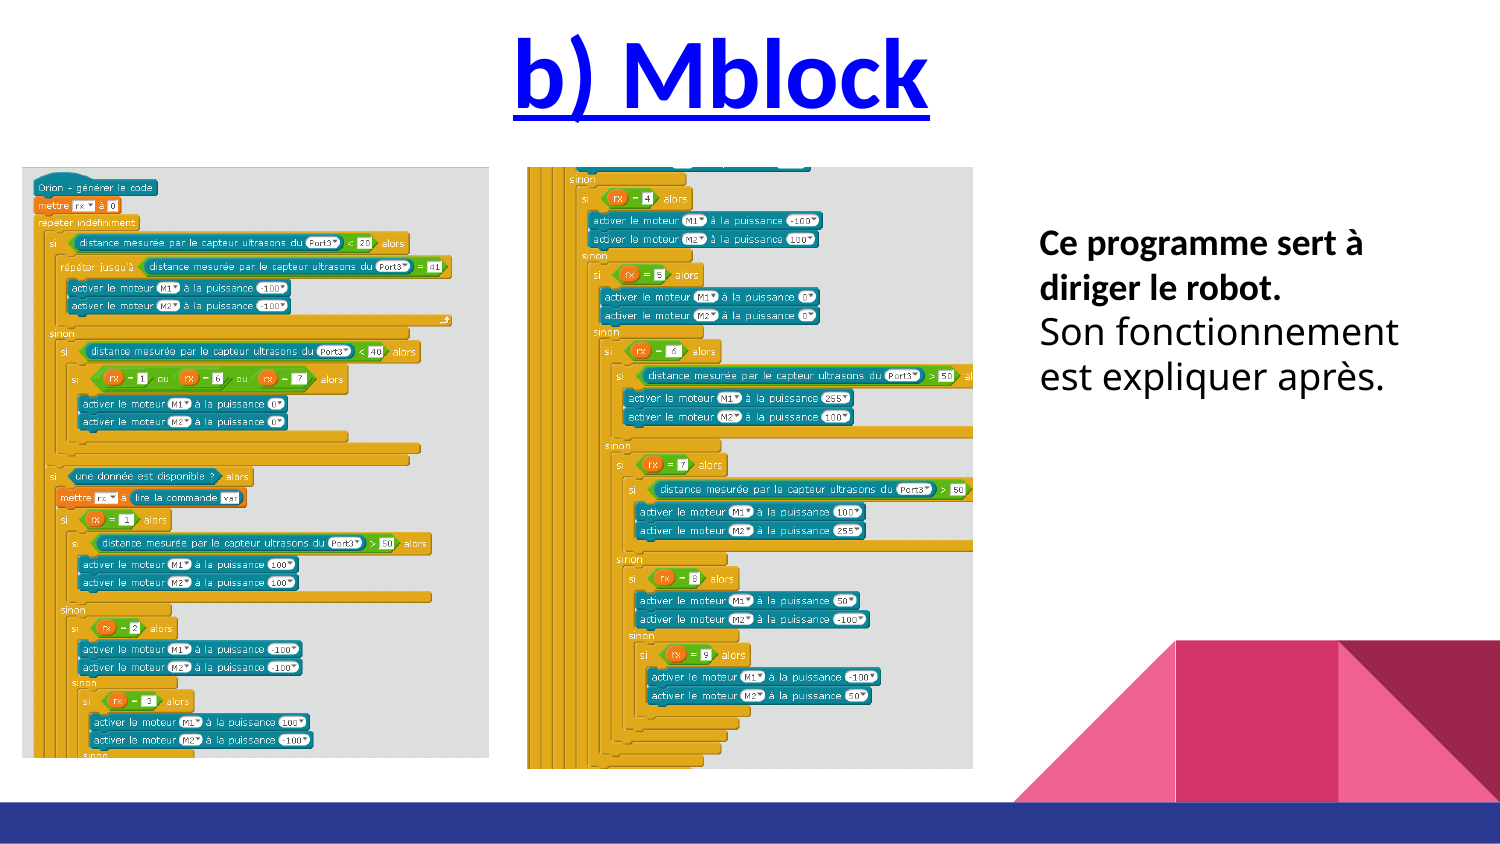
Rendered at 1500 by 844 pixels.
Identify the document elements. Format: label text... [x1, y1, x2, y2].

picture [527, 167, 973, 769]
picture [22, 167, 489, 759]
title b) Mblock [22, 0, 1421, 136]
text_box Ce programme sert à diriger le robot. Son fonctionnement est expliquer après. [1024, 202, 1440, 601]
